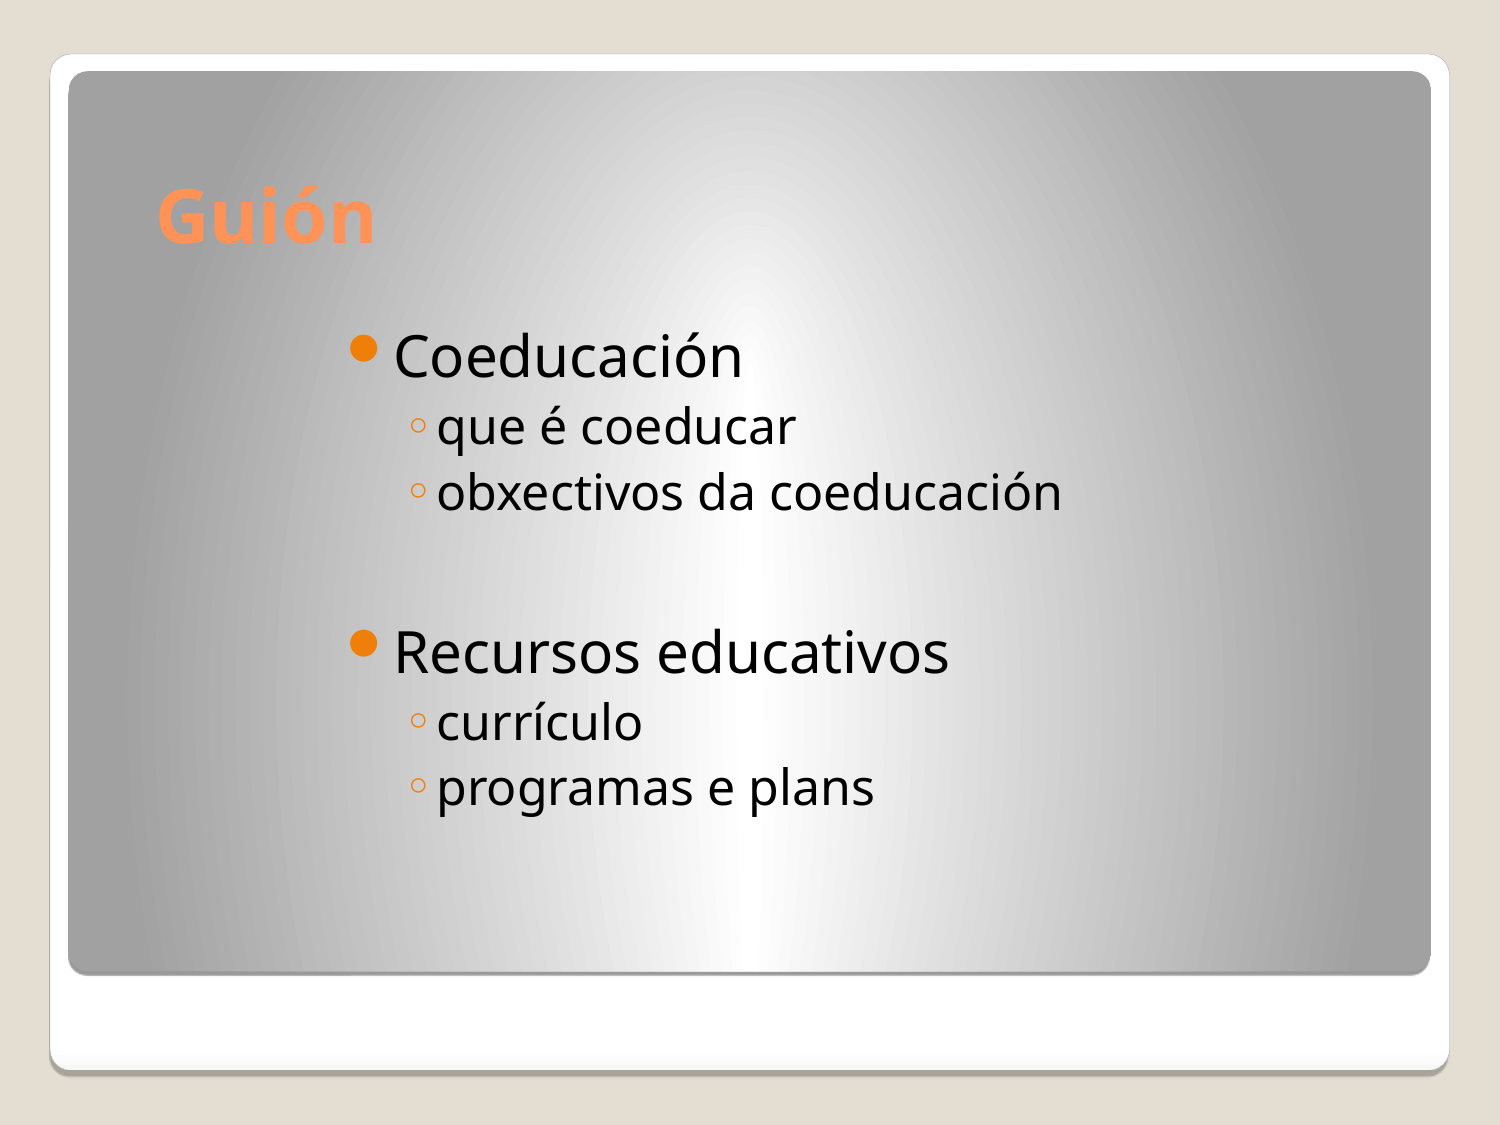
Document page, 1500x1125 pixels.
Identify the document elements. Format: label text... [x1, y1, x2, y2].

list Coeducación que é coeducar obxectivos da coeducación Recursos educativos currículo programas e plans [316, 304, 1172, 992]
title Guión [82, 93, 1425, 267]
